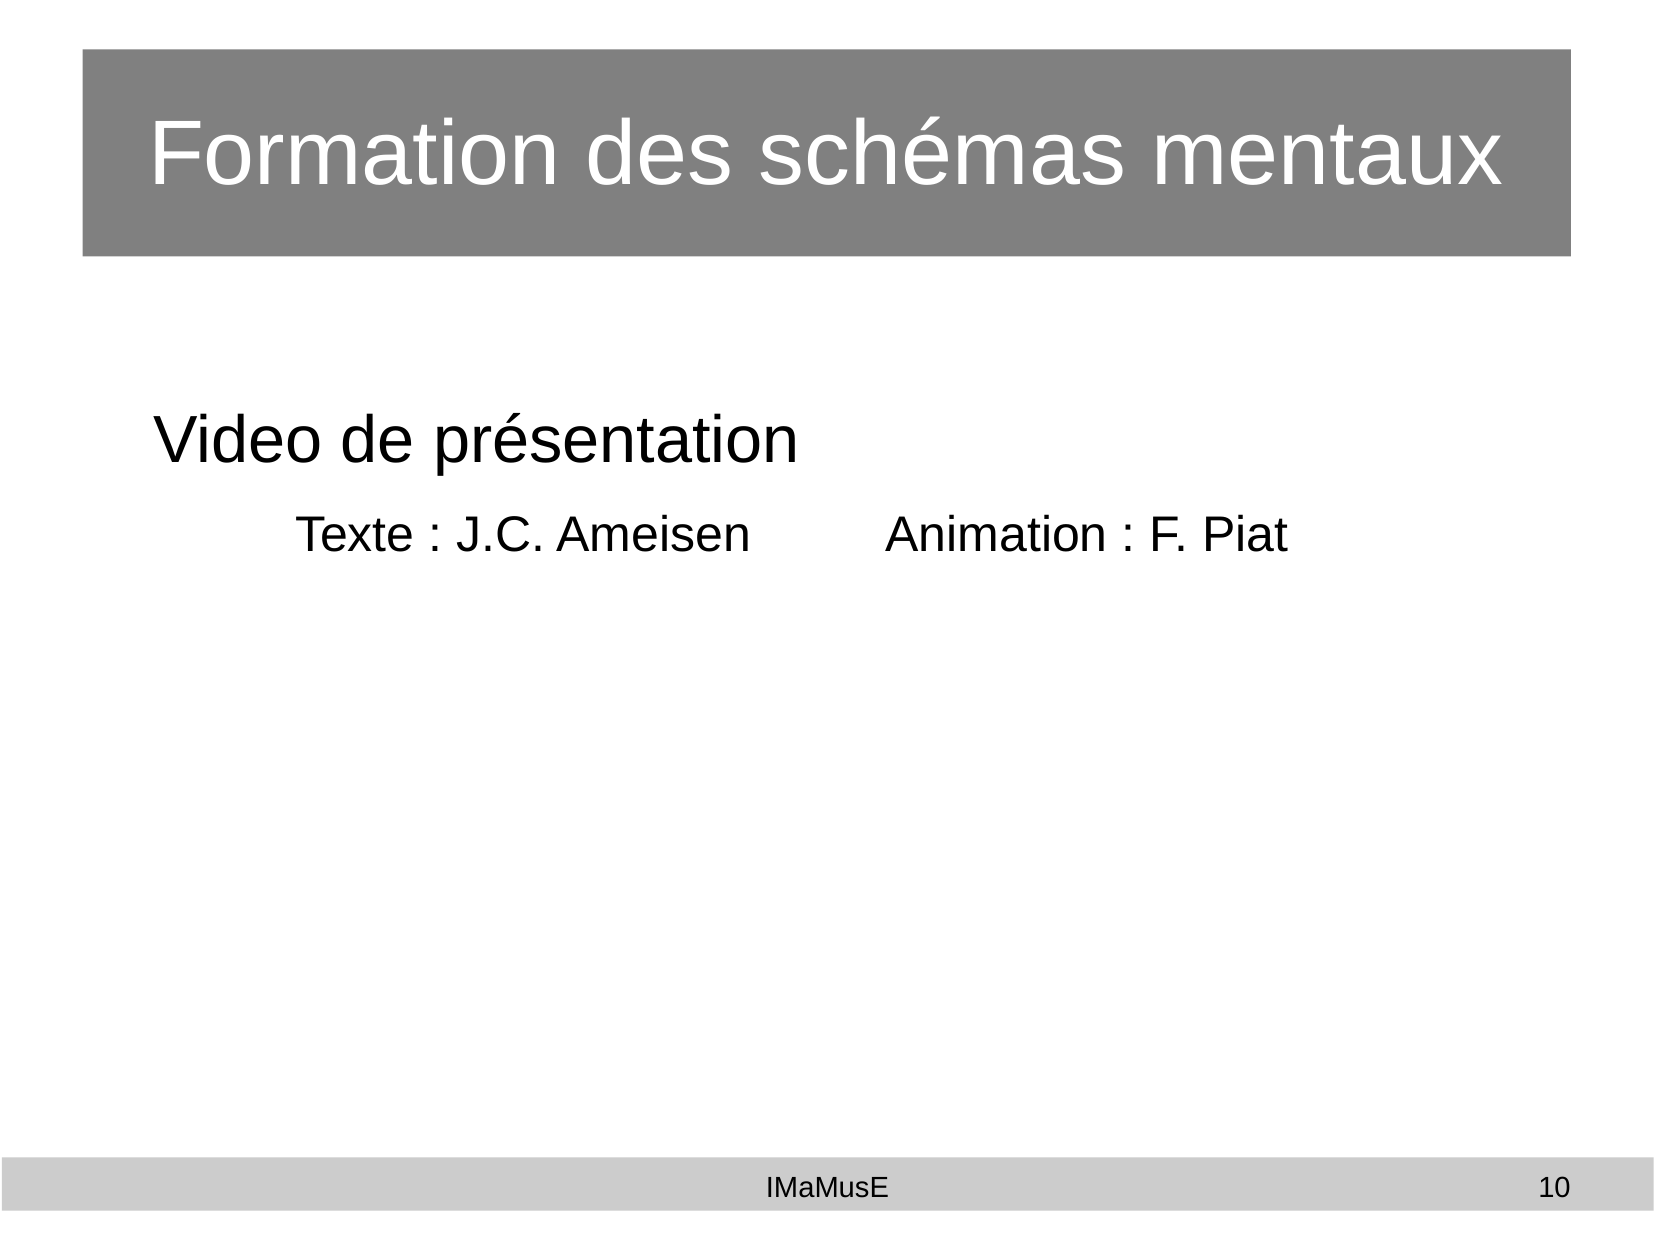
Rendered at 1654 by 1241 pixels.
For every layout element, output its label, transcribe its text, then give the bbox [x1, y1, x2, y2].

title Formation des schémas mentaux [82, 49, 1571, 257]
list Video de présentation Texte : J.C. Ameisen Animation : F. Piat [82, 401, 1538, 674]
